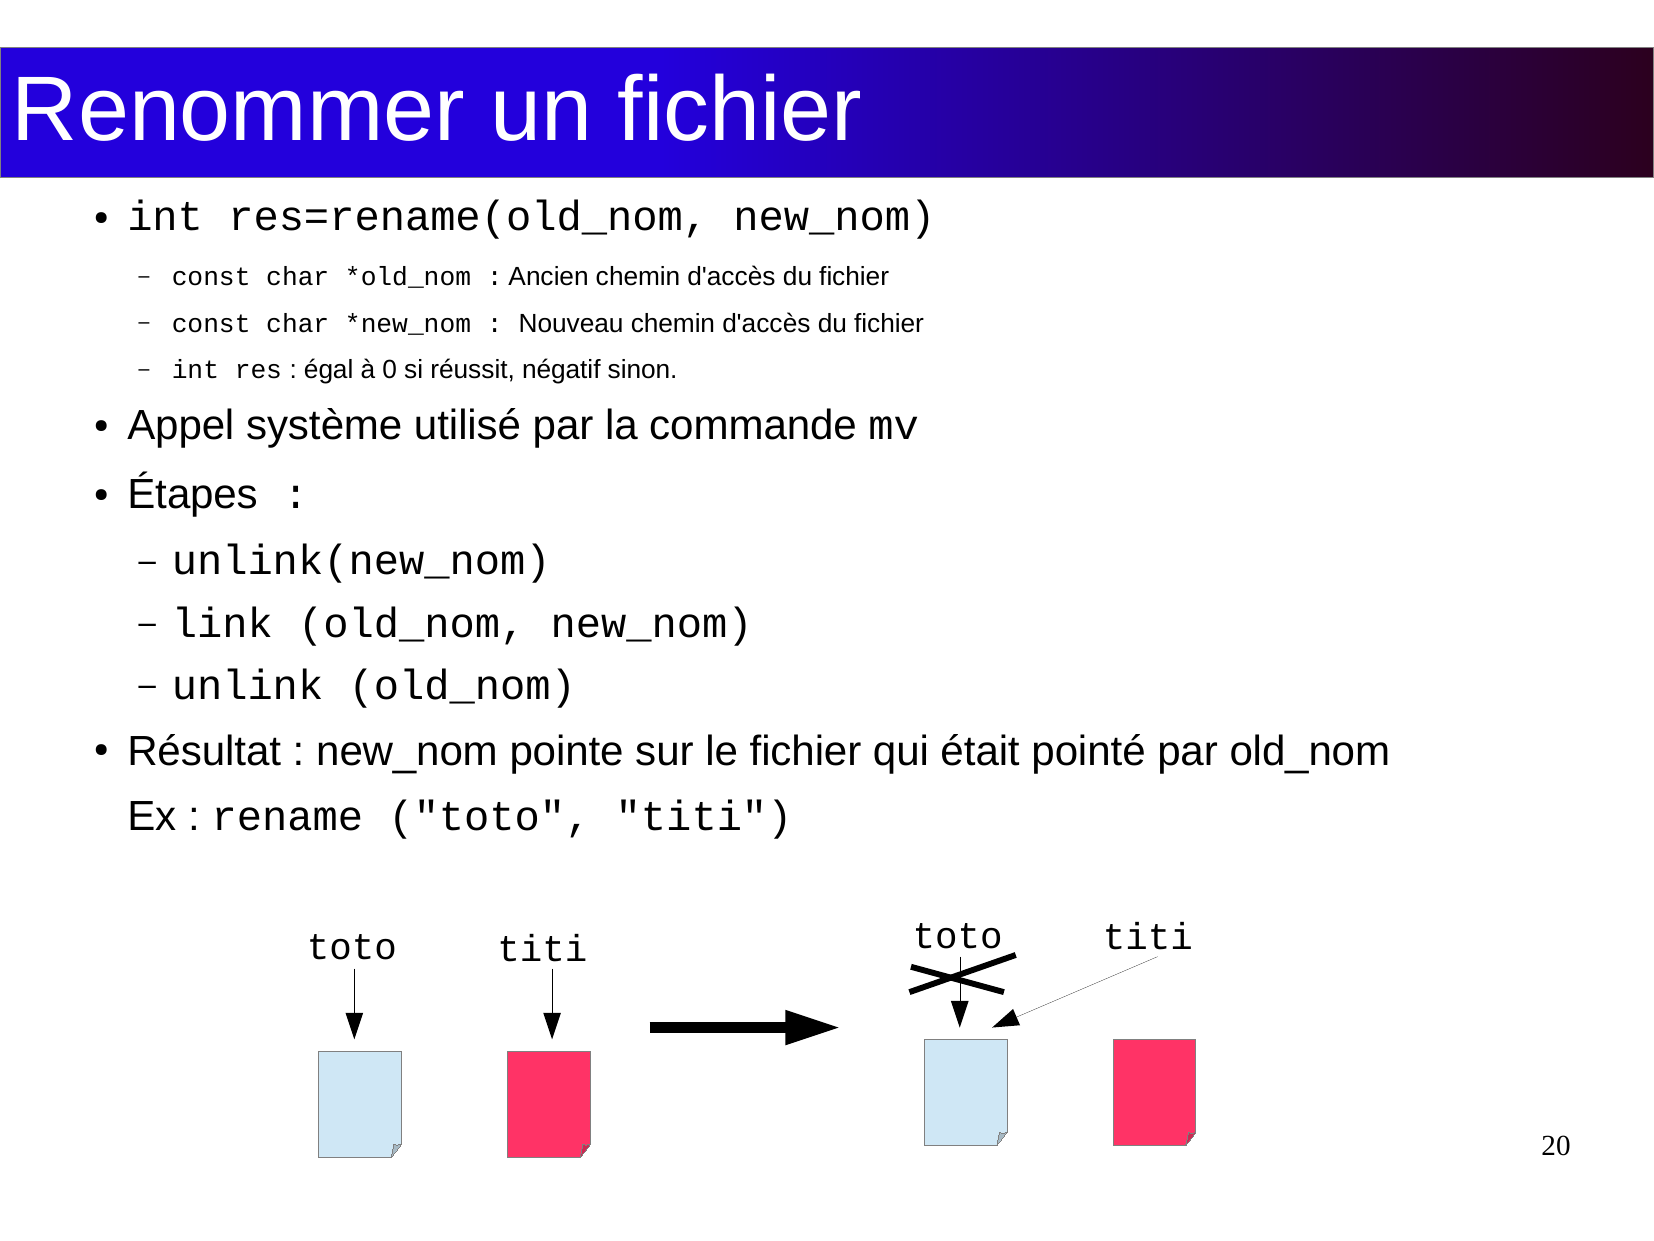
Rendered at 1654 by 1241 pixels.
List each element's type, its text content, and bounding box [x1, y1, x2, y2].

text_box [924, 1039, 1008, 1146]
text_box [1113, 1039, 1196, 1146]
text_box [507, 1051, 591, 1158]
text_box toto [897, 909, 1018, 968]
text_box [318, 1051, 402, 1158]
text_box toto [292, 921, 412, 979]
list int res=rename(old_nom, new_nom) const char *old_nom : Ancien chemin d'accès du fichier const char *new_nom : Nouveau chemin d'accès du fichier int res : égal à 0 si réussit, négatif sinon. Appel système utilisé par la commande mv Étapes : unlink(new_nom) link (old_nom, new_nom) unlink (old_nom) Résultat : new_nom pointe sur le fichier qui était pointé par old_nom Ex : rename ("toto", "titi") [82, 195, 1538, 1241]
text_box titi [1088, 911, 1208, 969]
text_box titi [482, 922, 603, 981]
title Renommer un fichier [11, 5, 1642, 213]
